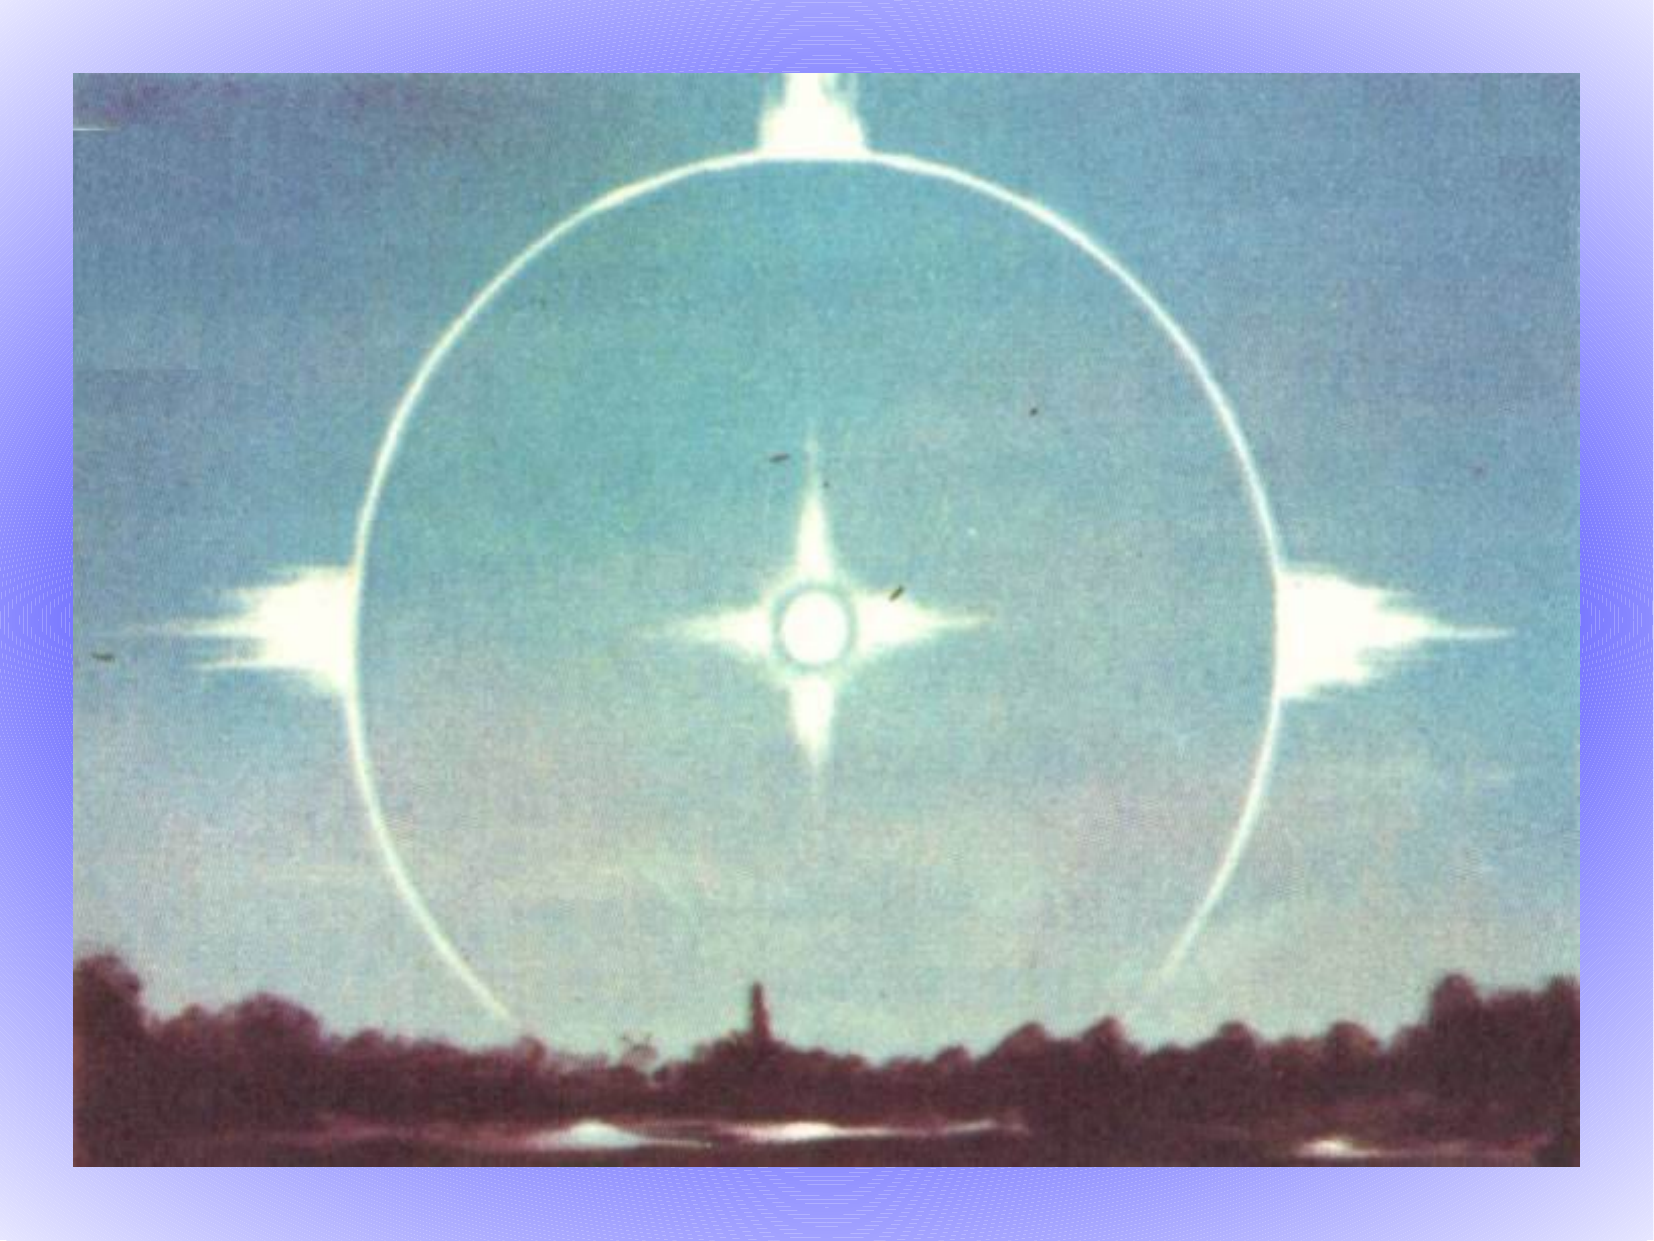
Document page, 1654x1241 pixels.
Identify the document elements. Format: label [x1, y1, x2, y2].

picture [73, 73, 1580, 1167]
